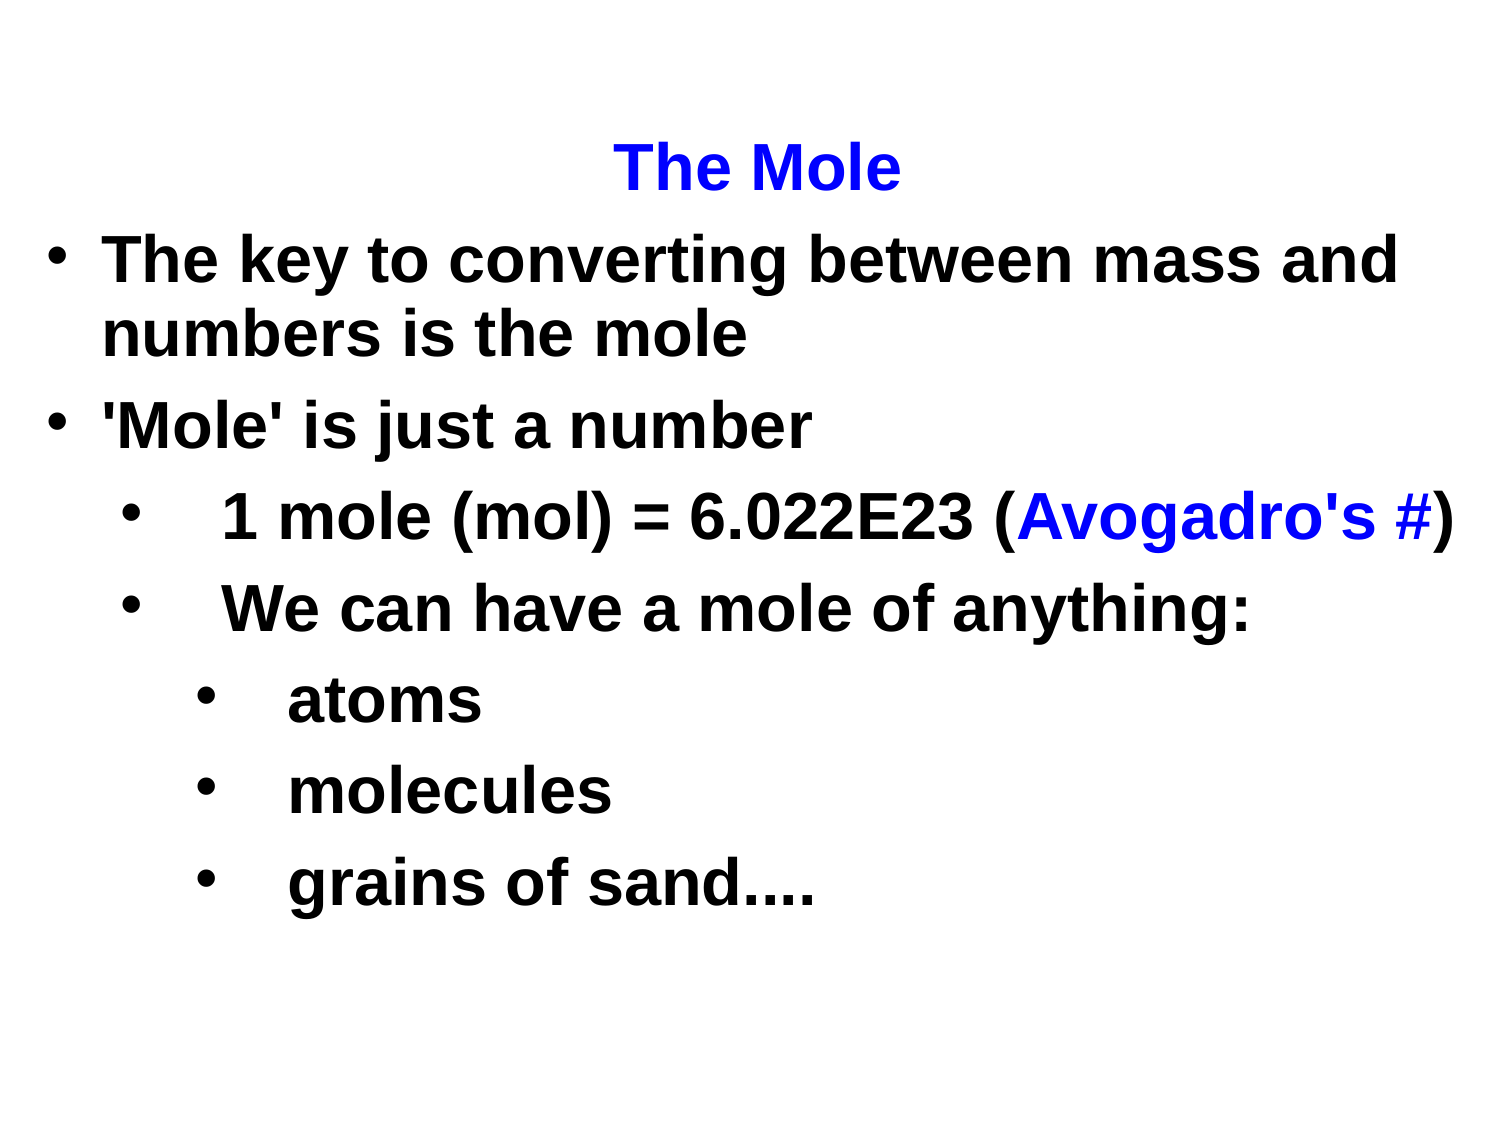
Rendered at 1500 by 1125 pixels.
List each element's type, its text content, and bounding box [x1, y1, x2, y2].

text_box The Mole The key to converting between mass and numbers is the mole 'Mole' is just a number 1 mole (mol) = 6.022E23 (Avogadro's #) We can have a mole of anything: atoms molecules grains of sand.... [45, 45, 1471, 1005]
